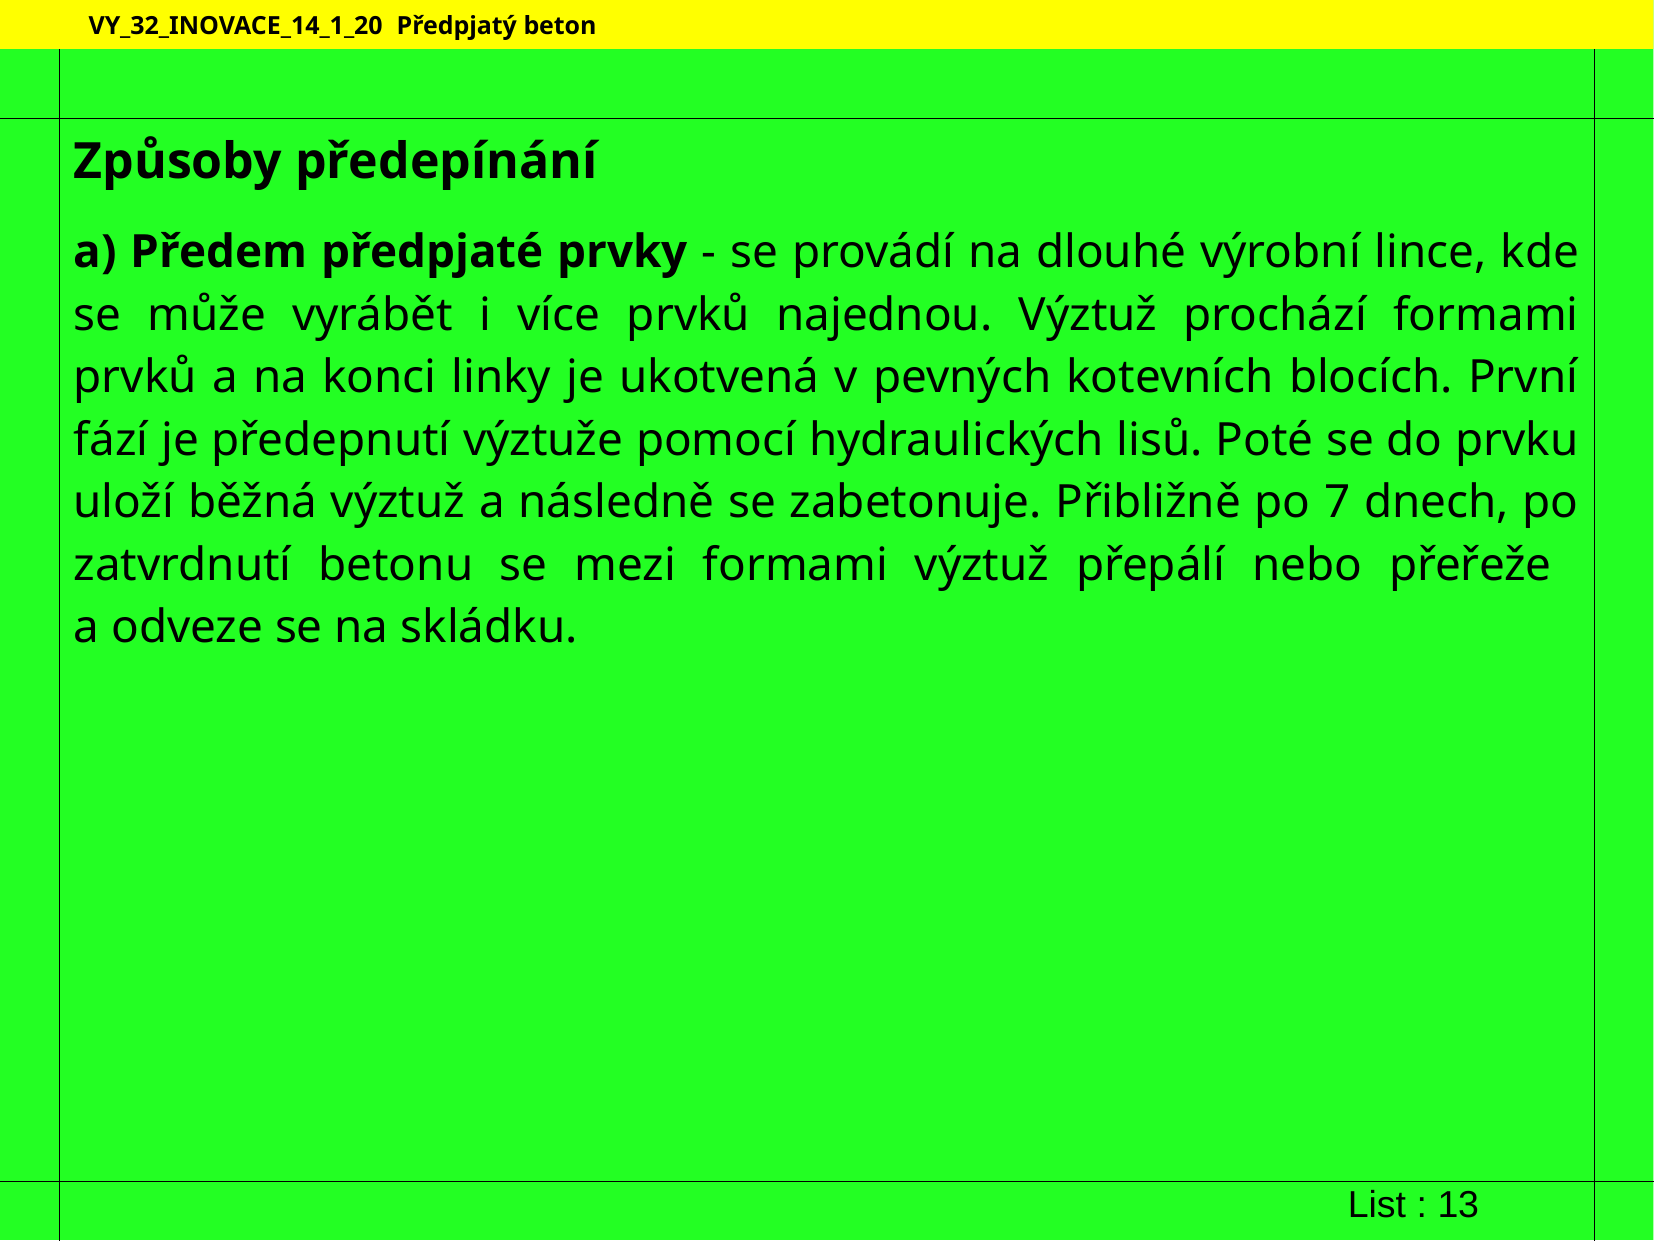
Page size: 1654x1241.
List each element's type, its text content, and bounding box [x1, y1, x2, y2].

text_box List : <číslo> [1357, 1176, 1599, 1241]
text_box VY_32_INOVACE_14_1_20 Předpjatý beton [0, 0, 1654, 47]
text_box Způsoby předepínání a) Předem předpjaté prvky - se provádí na dlouhé výrobní lince, kde se může vyrábět i více prvků najednou. Výztuž prochází formami prvků a na konci linky je ukotvená v pevných kotevních blocích. První fází je předepnutí výztuže pomocí hydraulických lisů. Poté se do prvku uloží běžná výztuž a následně se zabetonuje. Přibližně po 7 dnech, po zatvrdnutí betonu se mezi formami výztuž přepálí nebo přeřeže a odveze se na skládku. [59, 118, 1595, 1182]
